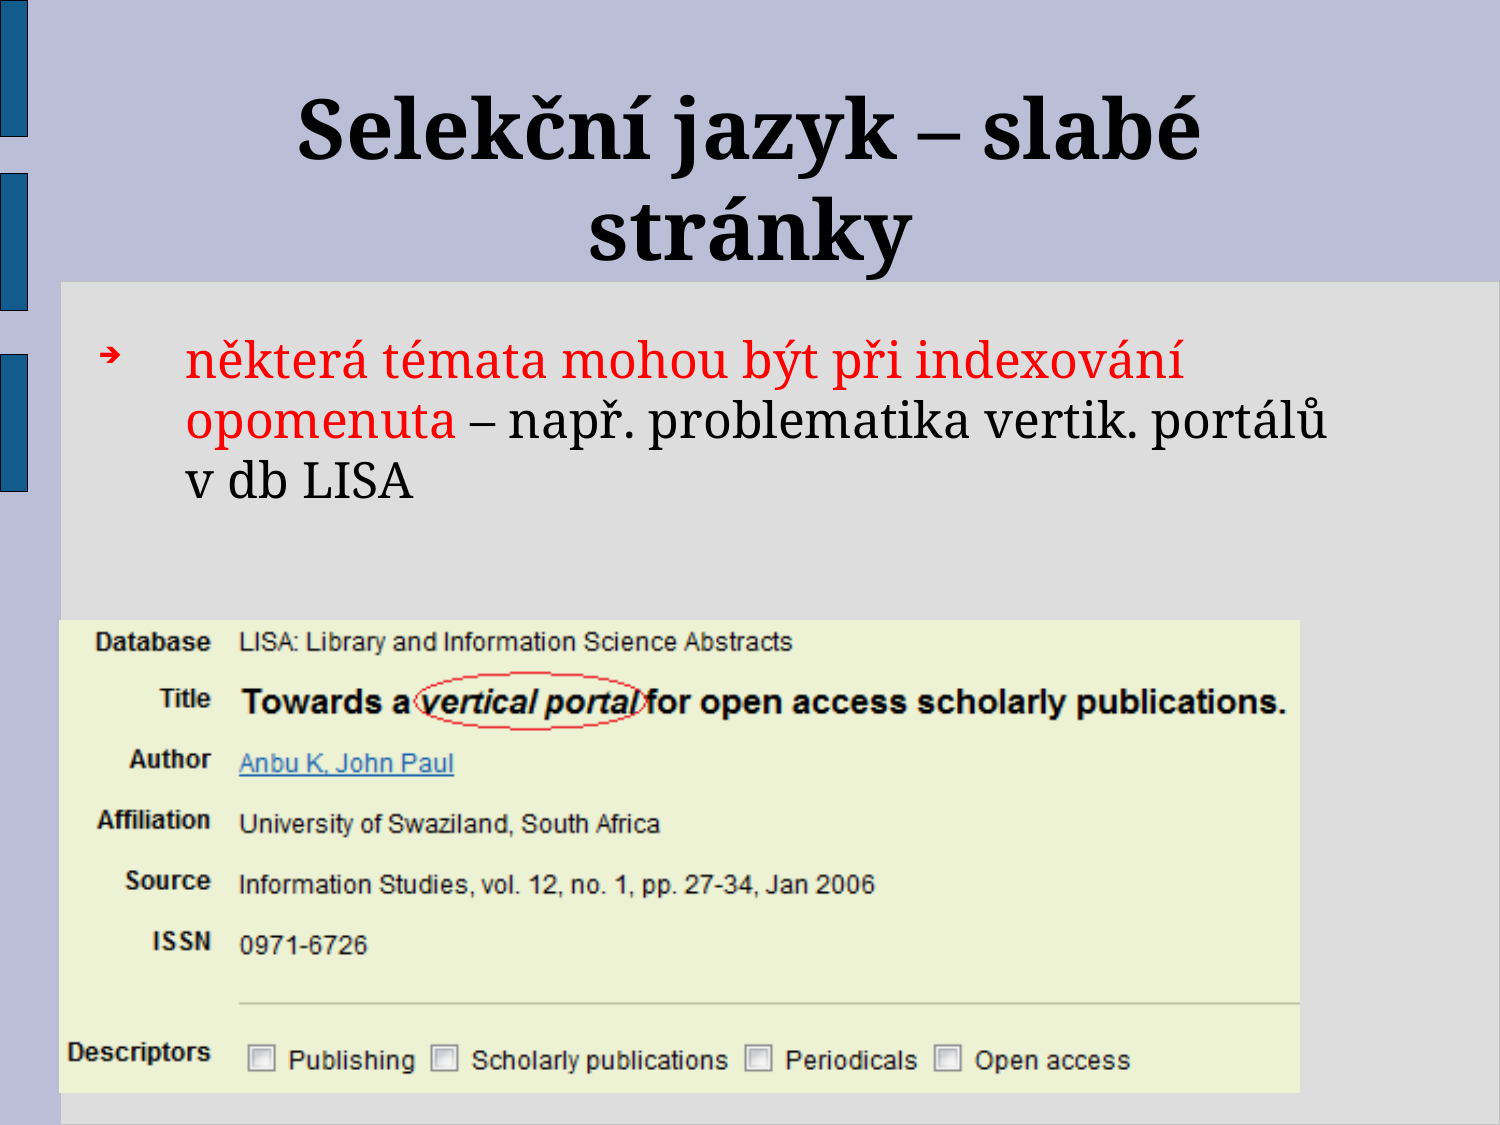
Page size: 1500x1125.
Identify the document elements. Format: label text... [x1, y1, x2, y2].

title Selekční jazyk – slabé stránky [110, 68, 1392, 285]
picture [59, 620, 1300, 1093]
list některá témata mohou být při indexování opomenuta – např. problematika vertik. portálů v db LISA [83, 103, 1359, 1125]
